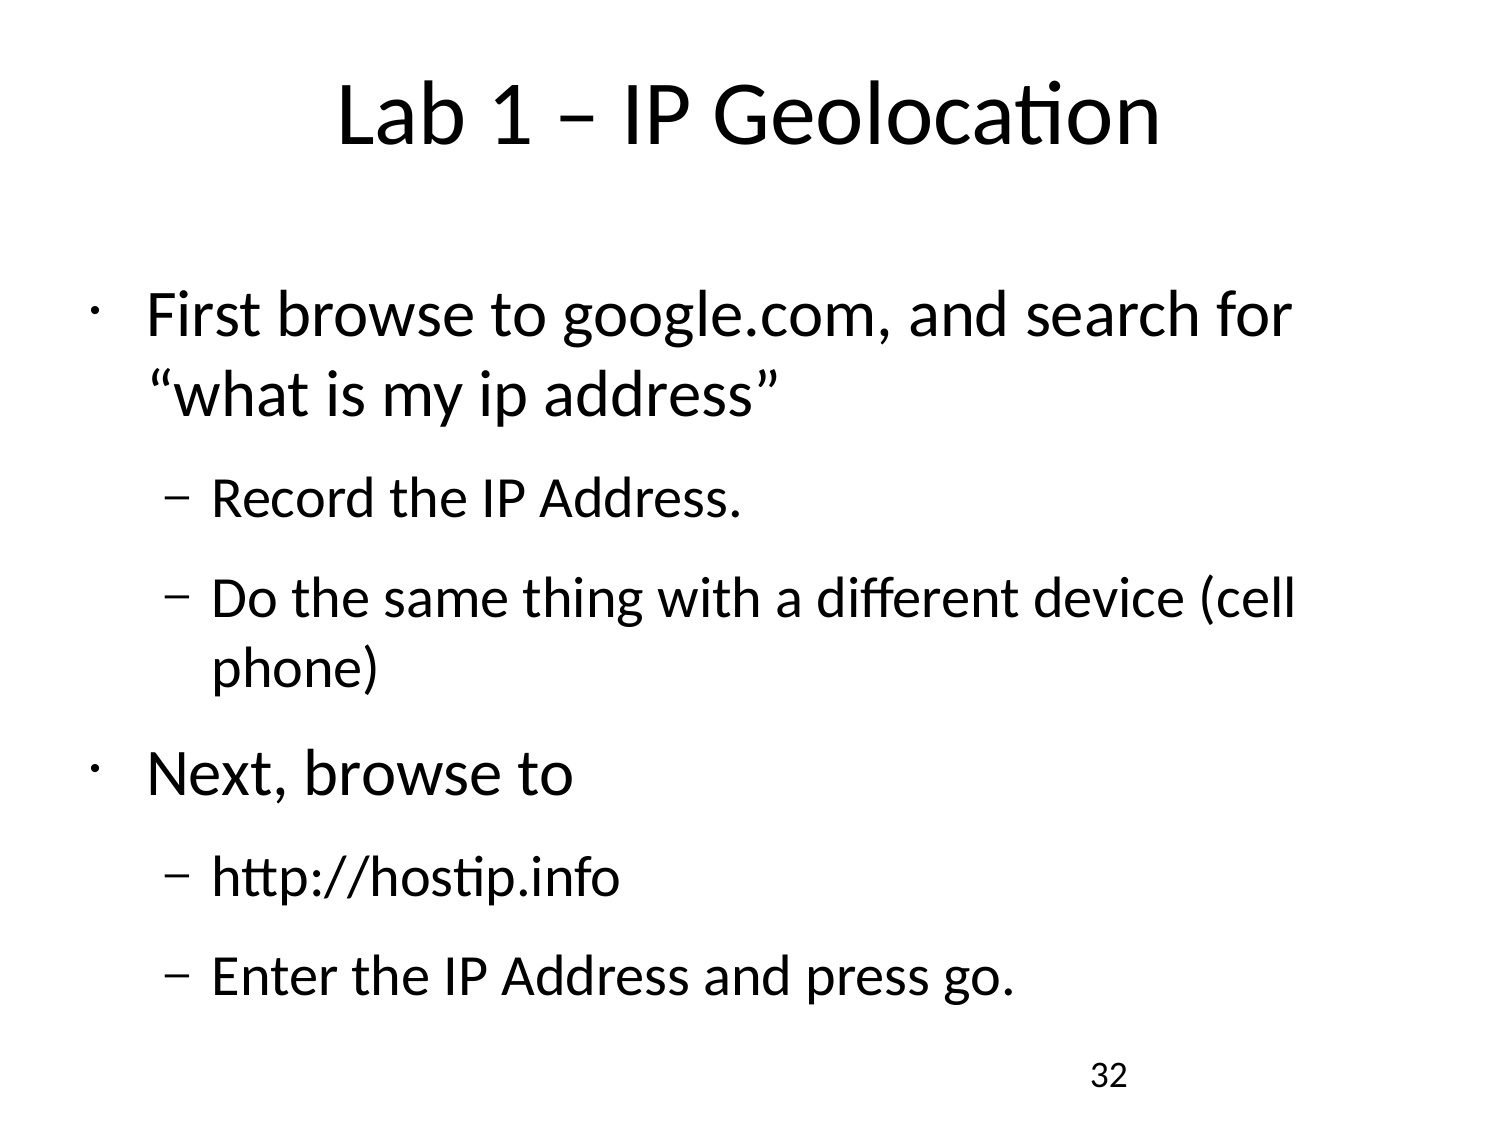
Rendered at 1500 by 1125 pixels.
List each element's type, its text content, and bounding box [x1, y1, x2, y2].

slide_number <number> [1074, 1042, 1425, 1103]
list First browse to google.com, and search for “what is my ip address” Record the IP Address. Do the same thing with a different device (cell phone) Next, browse to http://hostip.info Enter the IP Address and press go. [75, 262, 1425, 1005]
title Lab 1 – IP Geolocation [75, 45, 1425, 233]
